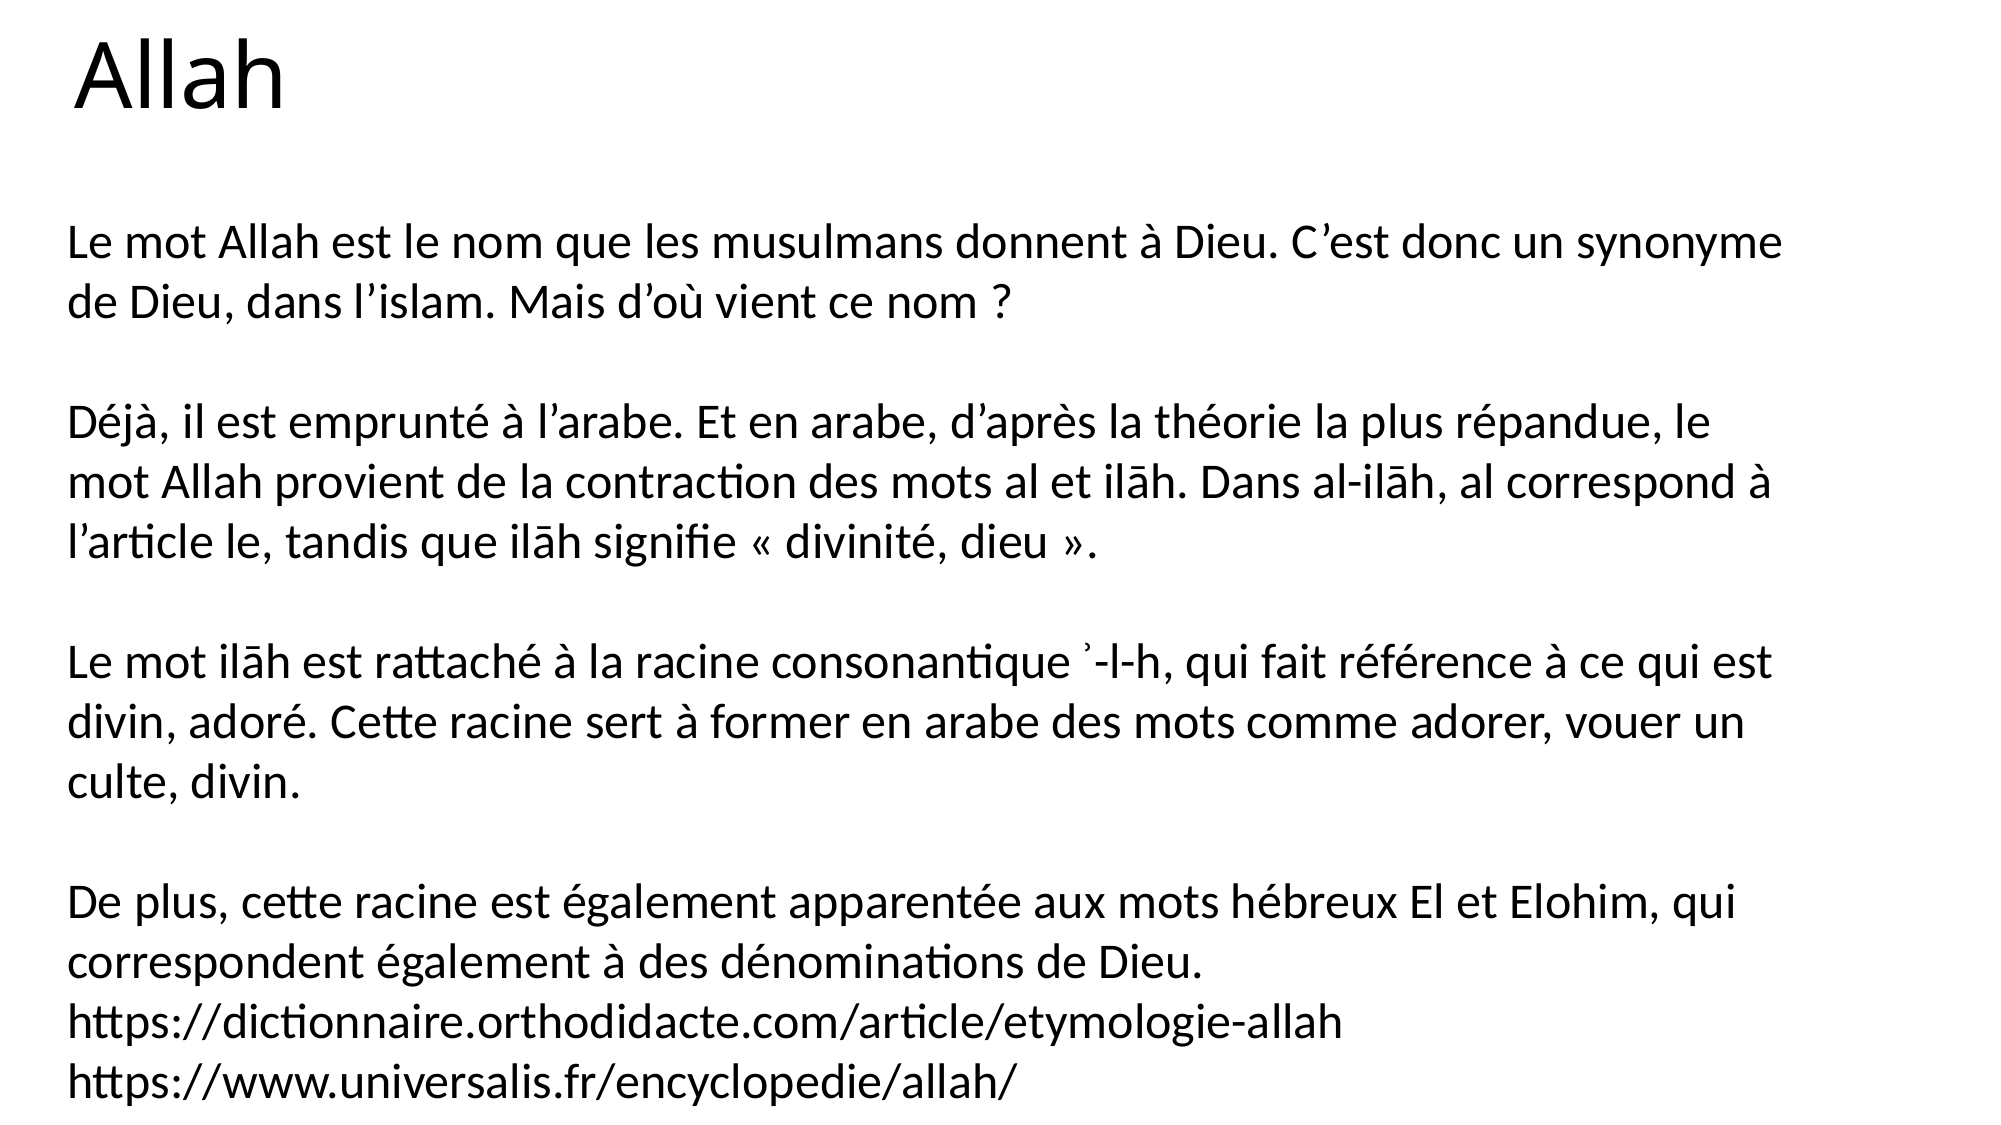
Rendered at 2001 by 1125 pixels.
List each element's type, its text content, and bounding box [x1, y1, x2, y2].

text_box Allah [59, 21, 1785, 180]
text_box Le mot Allah est le nom que les musulmans donnent à Dieu. C’est donc un synonyme de Dieu, dans l’islam. Mais d’où vient ce nom ? Déjà, il est emprunté à l’arabe. Et en arabe, d’après la théorie la plus répandue, le mot Allah provient de la contraction des mots al et ilāh. Dans al-ilāh, al correspond à l’article le, tandis que ilāh signifie « divinité, dieu ». Le mot ilāh est rattaché à la racine consonantique ʾ-l-h, qui fait référence à ce qui est divin, adoré. Cette racine sert à former en arabe des mots comme adorer, vouer un culte, divin. De plus, cette racine est également apparentée aux mots hébreux El et Elohim, qui correspondent également à des dénominations de Dieu. https://dictionnaire.orthodidacte.com/article/etymologie-allah https://www.universalis.fr/encyclopedie/allah/ [52, 201, 1805, 1125]
